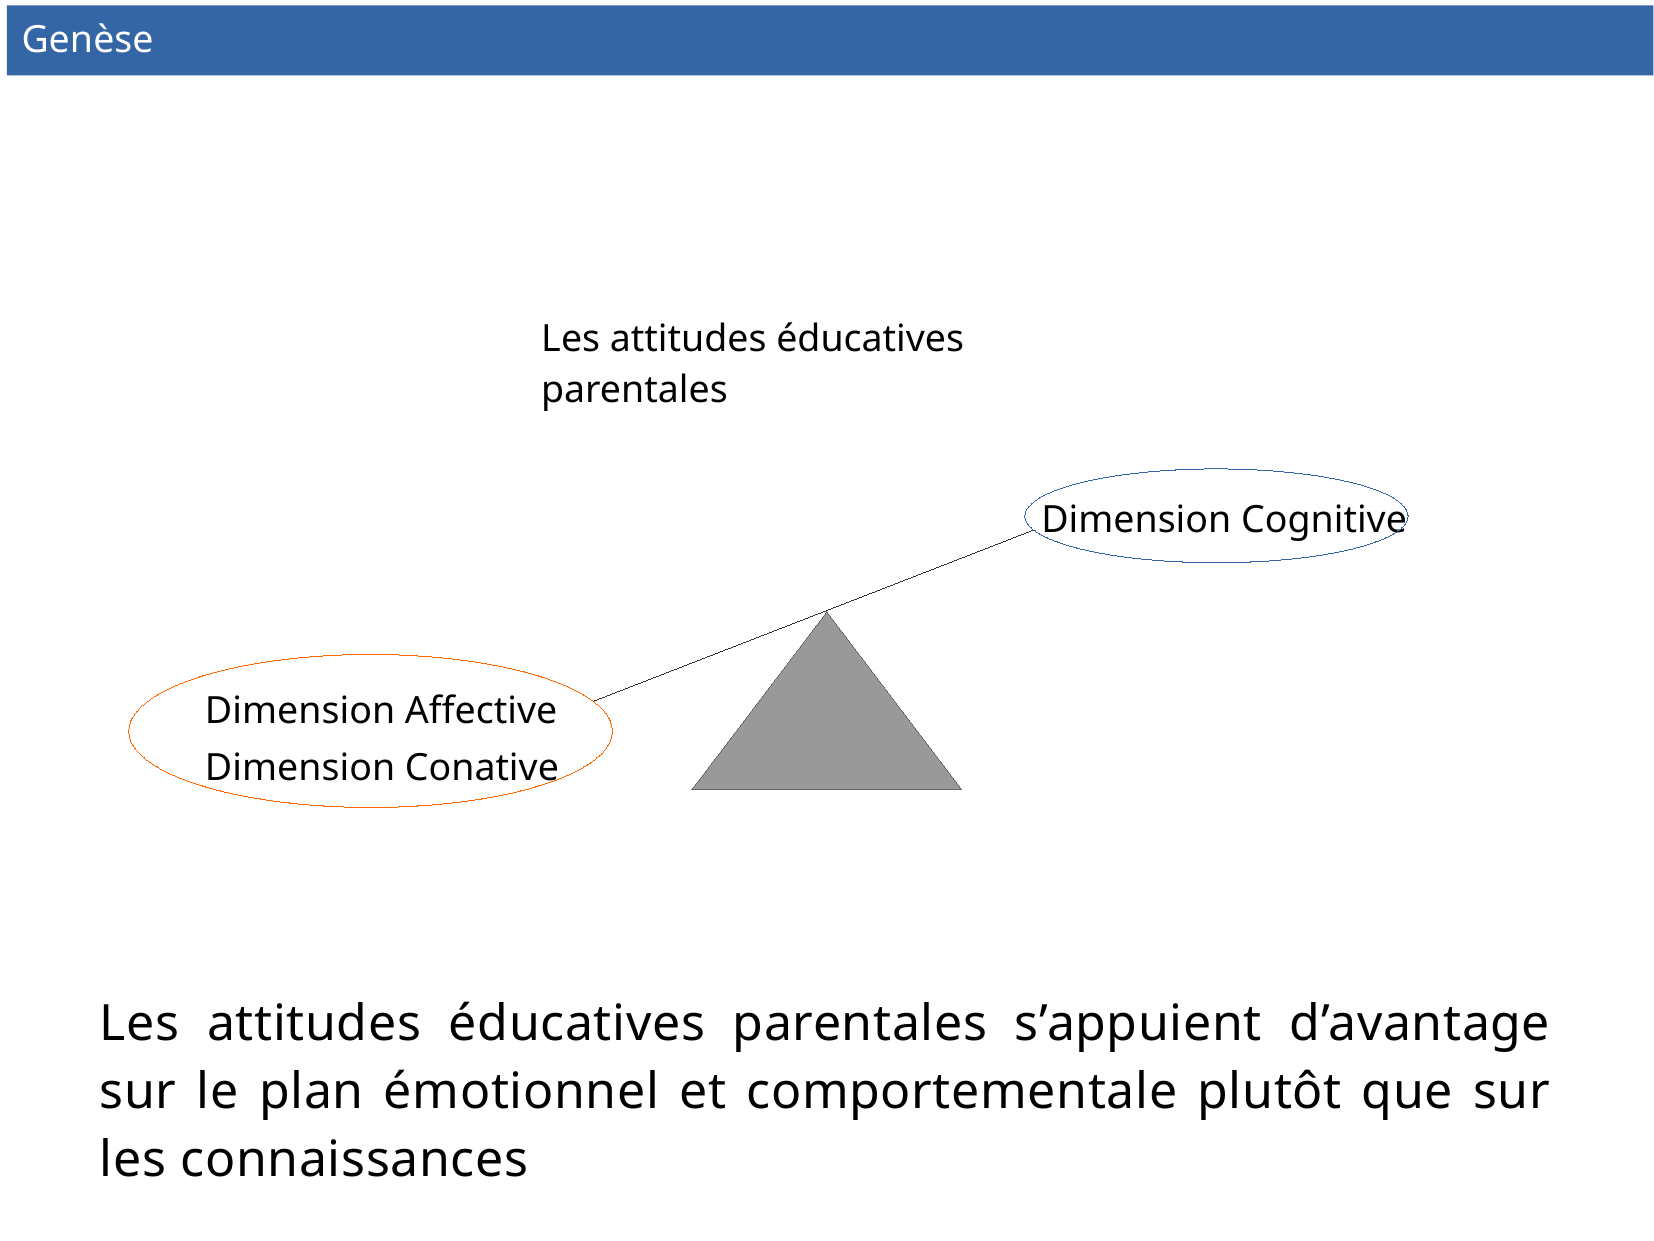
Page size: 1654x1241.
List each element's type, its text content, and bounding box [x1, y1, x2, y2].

text_box [691, 611, 962, 790]
text_box Genèse [6, 5, 1654, 76]
text_box Dimension Cognitive [1026, 485, 1474, 546]
text_box Les attitudes éducatives parentales s’appuient d’avantage sur le plan émotionnel et comportementale plutôt que sur les connaissances [85, 979, 1568, 1117]
text_box Dimension Conative [190, 732, 638, 794]
text_box Les attitudes éducatives parentales [526, 304, 1162, 365]
text_box Dimension Affective [190, 675, 638, 732]
